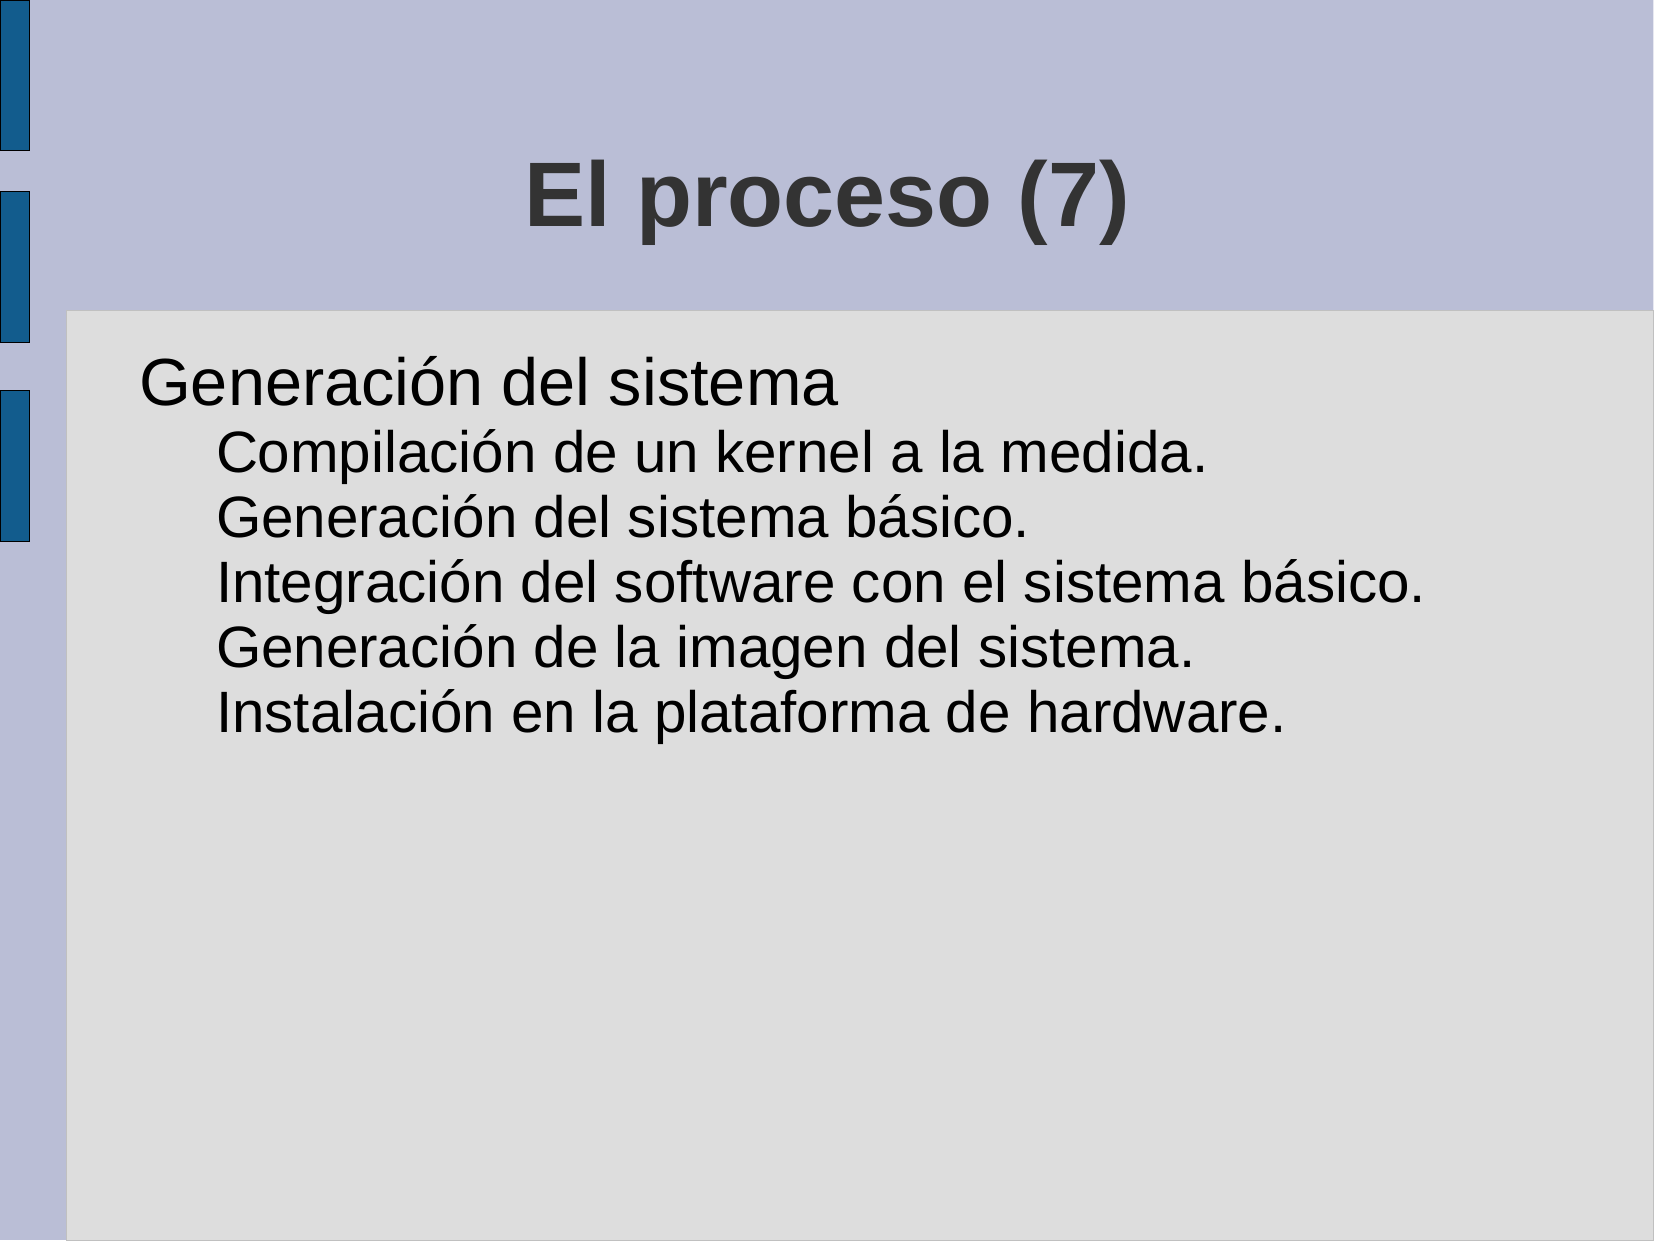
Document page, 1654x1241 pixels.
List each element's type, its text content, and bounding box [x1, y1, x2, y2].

list Generación del sistema Compilación de un kernel a la medida. Generación del sistema básico. Integración del software con el sistema básico. Generación de la imagen del sistema. Instalación en la plataforma de hardware. [121, 344, 1534, 1127]
title El proceso (7) [121, 91, 1534, 299]
